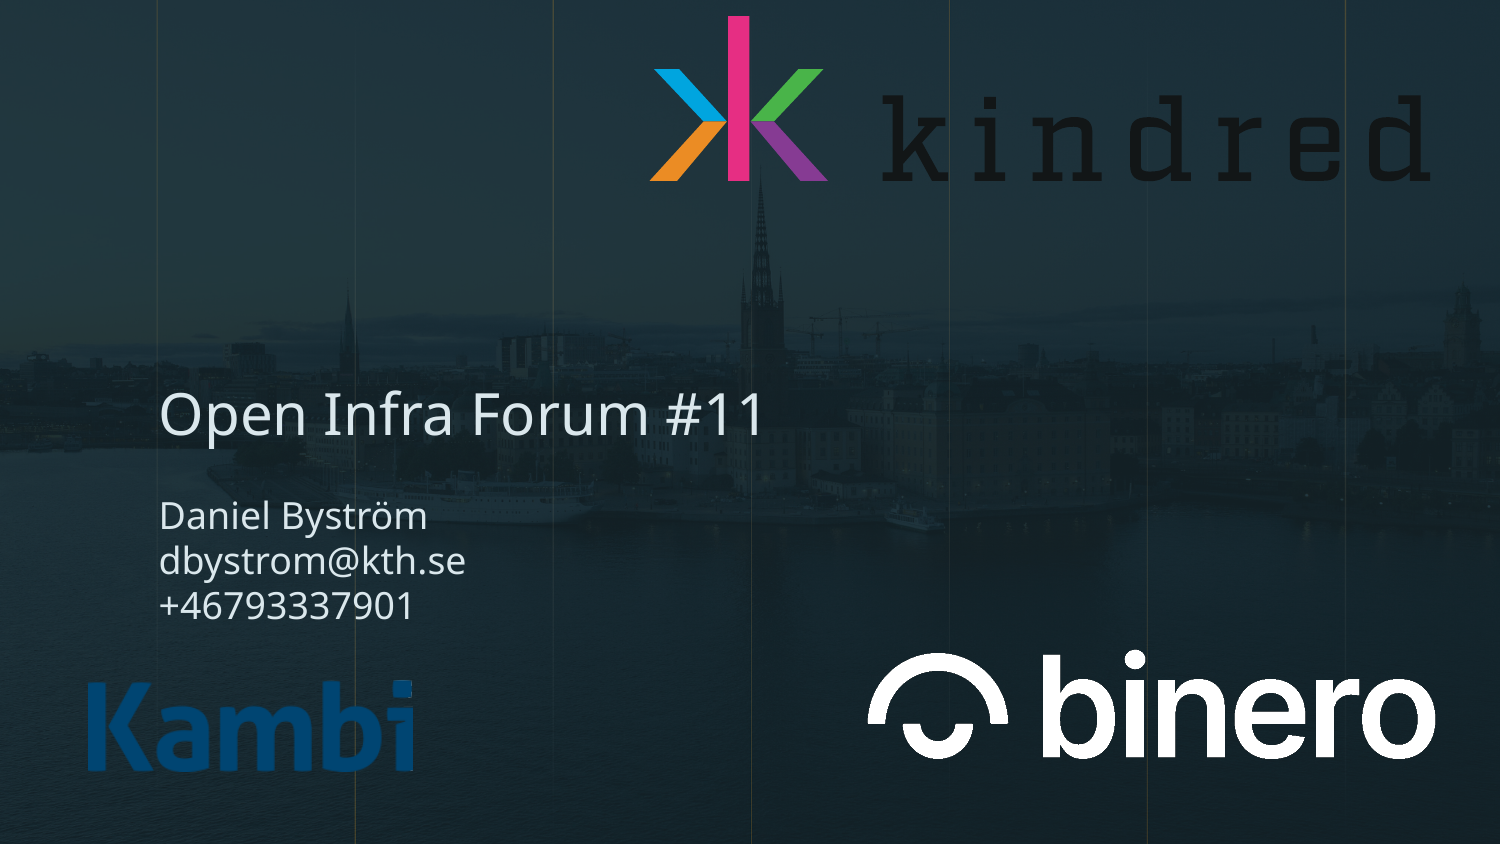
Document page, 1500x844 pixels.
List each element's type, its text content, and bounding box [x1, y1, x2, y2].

text_box Open Infra Forum #11 Daniel Byström dbystrom@kth.se +46793337901 [143, 361, 1211, 591]
picture [0, 0, 1500, 844]
